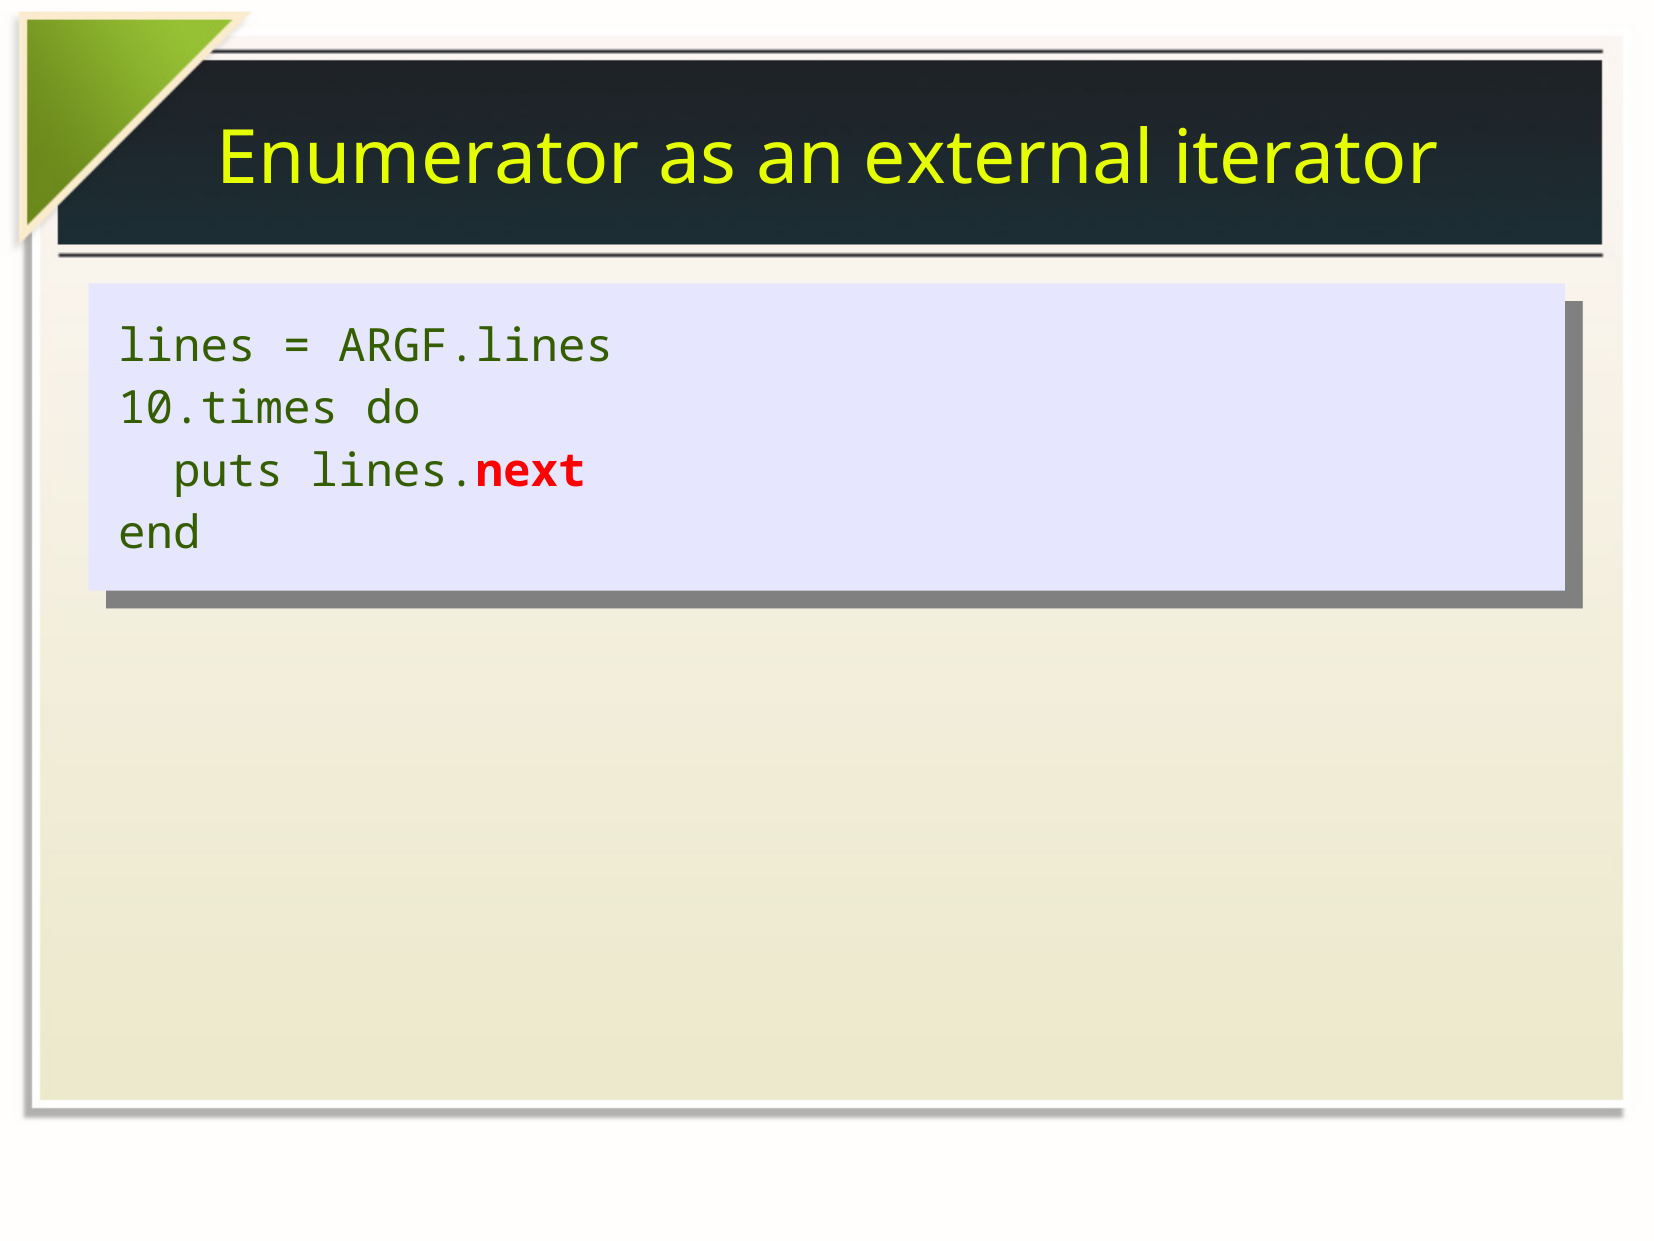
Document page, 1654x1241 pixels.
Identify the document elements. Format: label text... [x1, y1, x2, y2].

text_box lines = ARGF.lines 10.times do puts lines.next end [88, 283, 1565, 591]
picture [0, 0, 1654, 1241]
title Enumerator as an external iterator [121, 73, 1534, 237]
